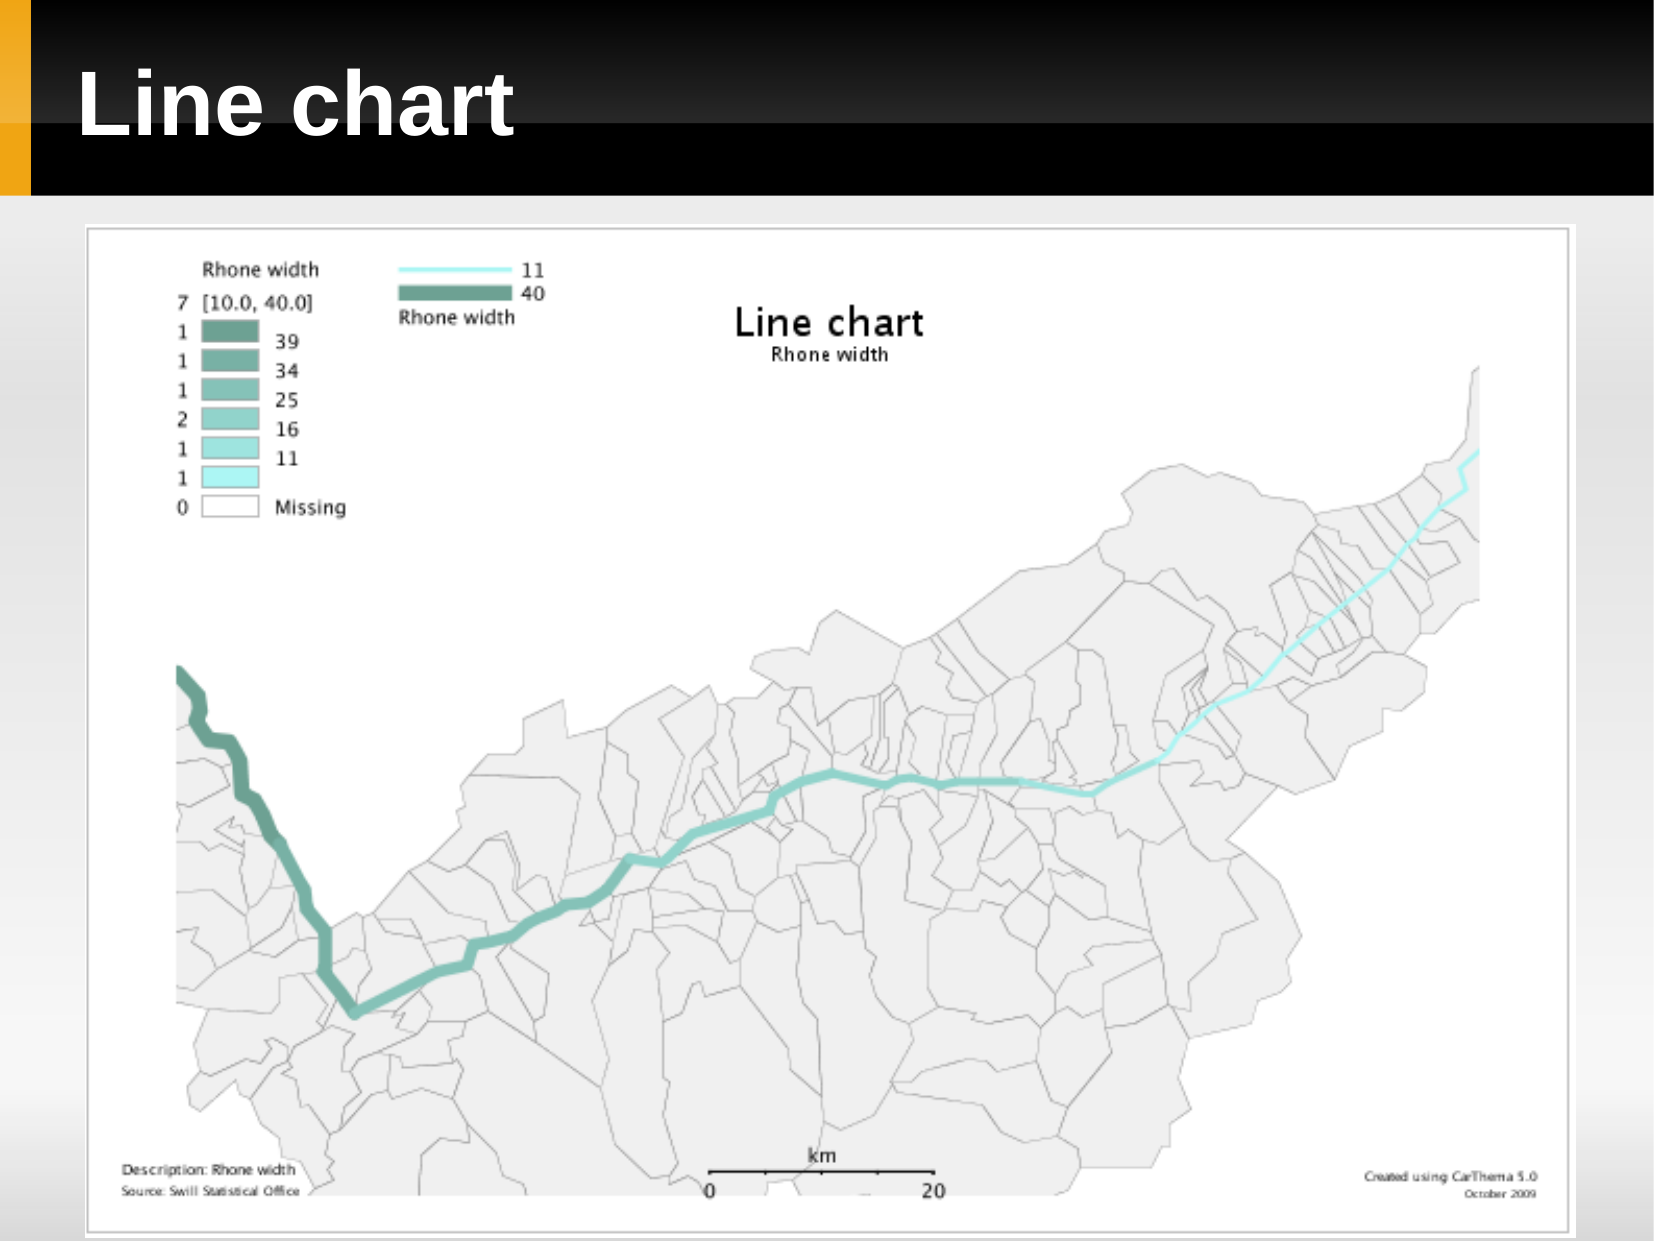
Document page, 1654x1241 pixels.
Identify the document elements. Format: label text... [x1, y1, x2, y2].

picture [0, 0, 1654, 1241]
title Line chart [76, 7, 1565, 200]
